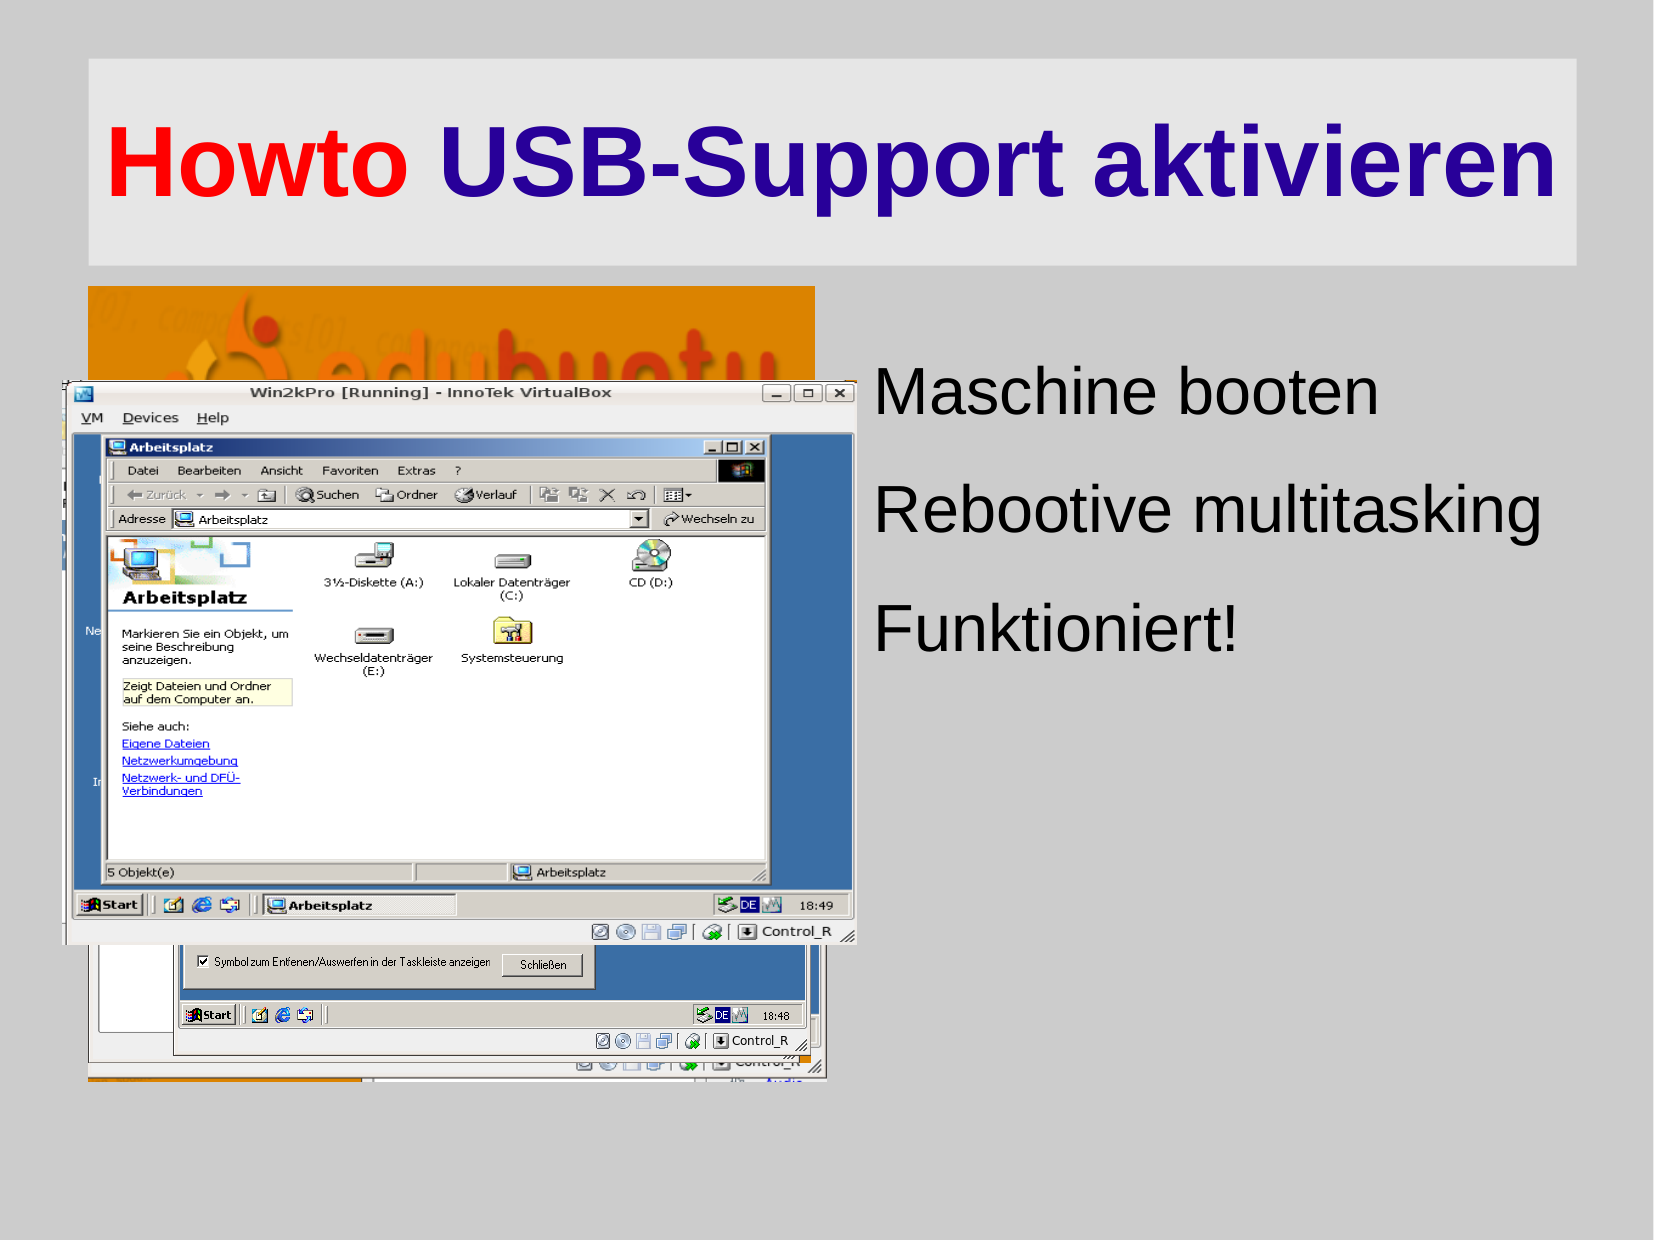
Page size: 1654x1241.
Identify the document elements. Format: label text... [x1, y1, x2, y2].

title Howto USB-Support aktivieren [88, 58, 1577, 266]
list Funktioniert! [856, 590, 1654, 680]
list Rebootive multitasking [857, 472, 1654, 562]
picture [62, 286, 857, 1082]
list Maschine booten [856, 354, 1583, 443]
